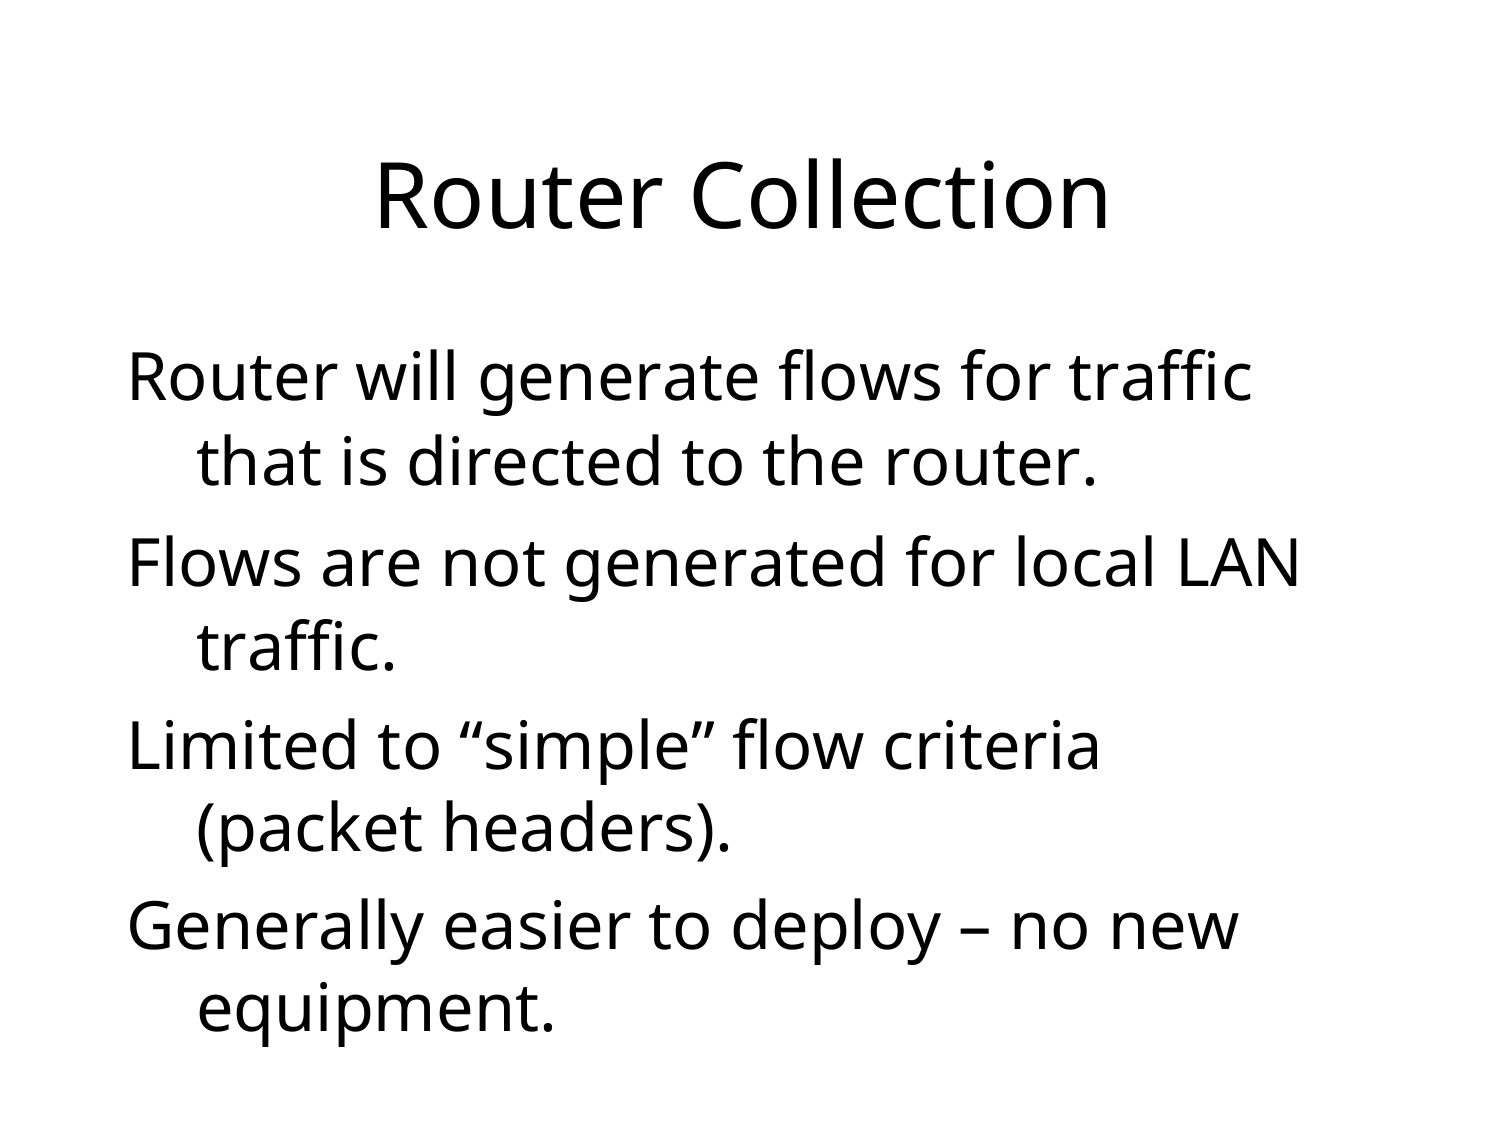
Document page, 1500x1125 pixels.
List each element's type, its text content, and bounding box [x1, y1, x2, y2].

title Router Collection [112, 62, 1388, 324]
list Router will generate flows for traffic that is directed to the router. Flows are not generated for local LAN traffic. Limited to “simple” flow criteria (packet headers). Generally easier to deploy – no new equipment. [112, 324, 1388, 1125]
